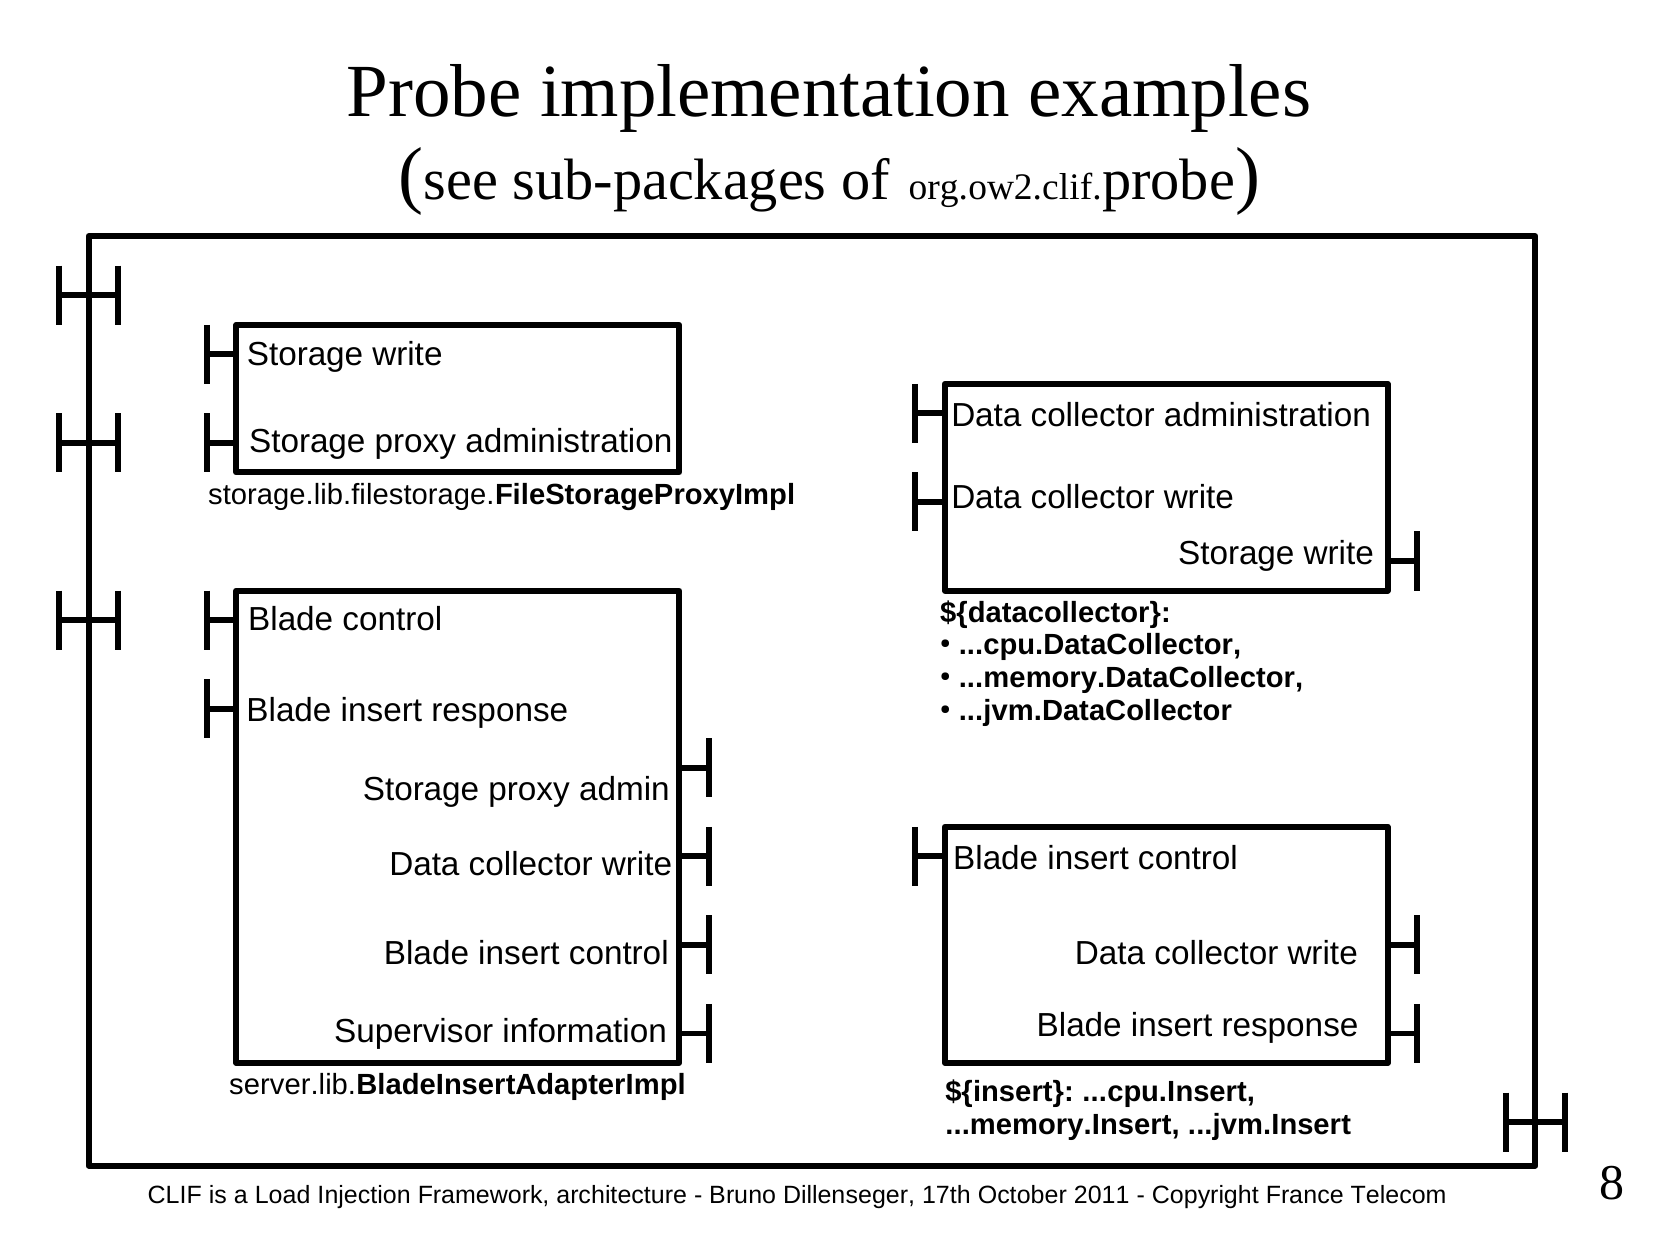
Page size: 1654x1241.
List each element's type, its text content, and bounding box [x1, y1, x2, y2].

text_box server.lib.BladeInsertAdapterImpl [206, 1062, 709, 1107]
text_box Data collector administration [951, 393, 1372, 437]
text_box storage.lib.filestorage.FileStorageProxyImpl [177, 472, 827, 516]
text_box ${datacollector}: ...cpu.DataCollector, ...memory.DataCollector, ...jvm.DataCollector [915, 595, 1329, 768]
text_box Storage proxy admin [362, 767, 671, 811]
text_box Blade insert response [1036, 1003, 1359, 1047]
text_box Supervisor information [283, 1009, 668, 1053]
text_box ${insert}: ...cpu.Insert, ...memory.Insert, ...jvm.Insert [927, 1074, 1371, 1164]
text_box Blade control [248, 600, 443, 644]
text_box Blade insert response [246, 690, 569, 734]
text_box Data collector write [389, 842, 673, 886]
text_box Blade insert control [952, 836, 1239, 880]
text_box Data collector write [1074, 931, 1359, 975]
text_box Storage write [246, 334, 443, 378]
text_box Data collector write [951, 478, 1235, 522]
title Probe implementation examples (see sub-packages of org.ow2.clif.probe) [123, 29, 1536, 237]
text_box Blade insert control [383, 931, 670, 975]
text_box Storage proxy administration [249, 419, 674, 463]
text_box Storage write [1177, 531, 1375, 575]
